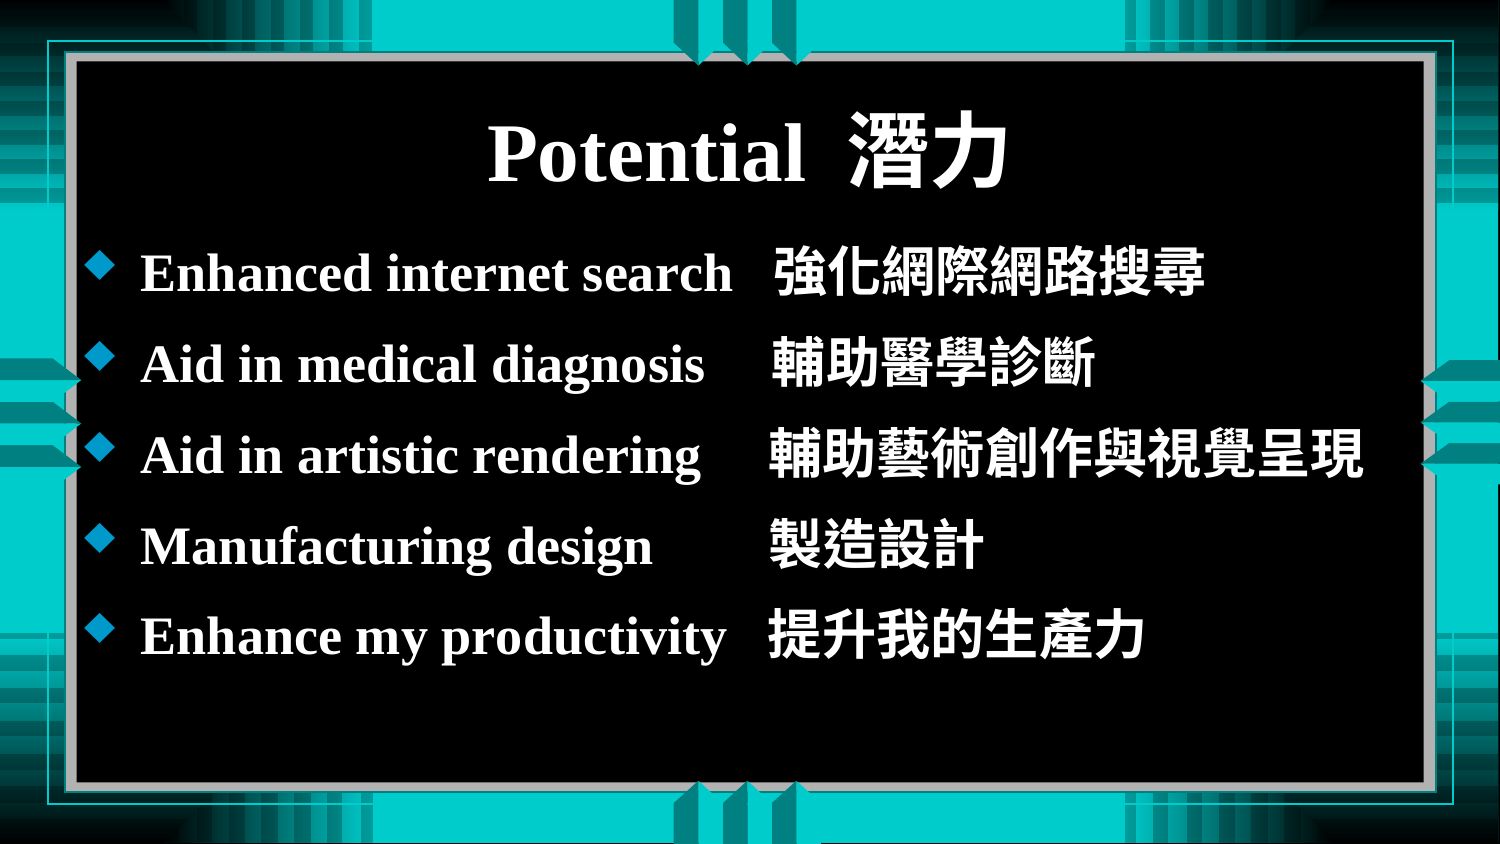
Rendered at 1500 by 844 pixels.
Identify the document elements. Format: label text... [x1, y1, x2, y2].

list Enhanced internet search 強化網際網路搜尋 Aid in medical diagnosis 輔助醫學診斷 Aid in artistic rendering 輔助藝術創作與視覺呈現 Manufacturing design 製造設計 Enhance my productivity 提升我的生產力 [84, 228, 1416, 747]
title Potential 潛力 [112, 74, 1388, 216]
